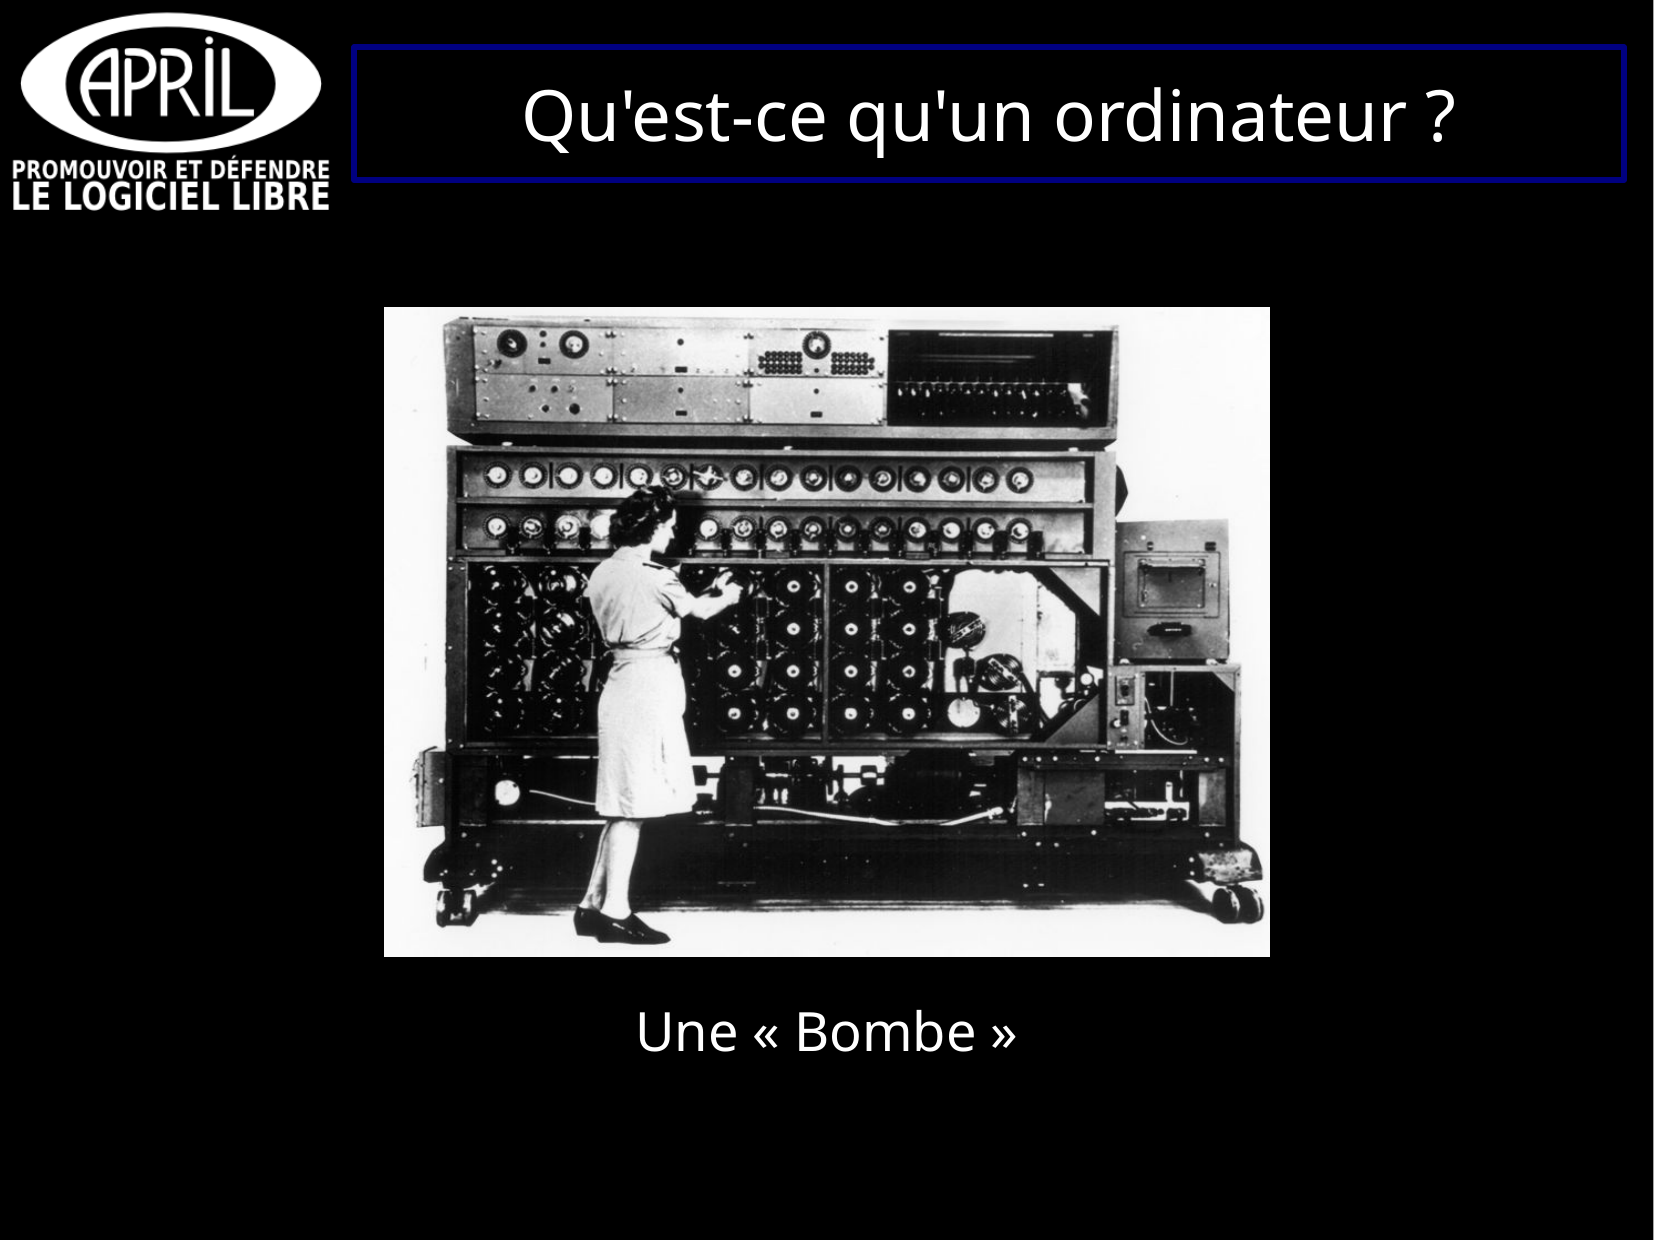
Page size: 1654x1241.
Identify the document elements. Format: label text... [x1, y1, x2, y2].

text_box Une « Bombe » [191, 986, 1462, 1064]
picture [8, 7, 333, 237]
picture [384, 307, 1270, 957]
title Qu'est-ce qu'un ordinateur ? [354, 47, 1625, 181]
